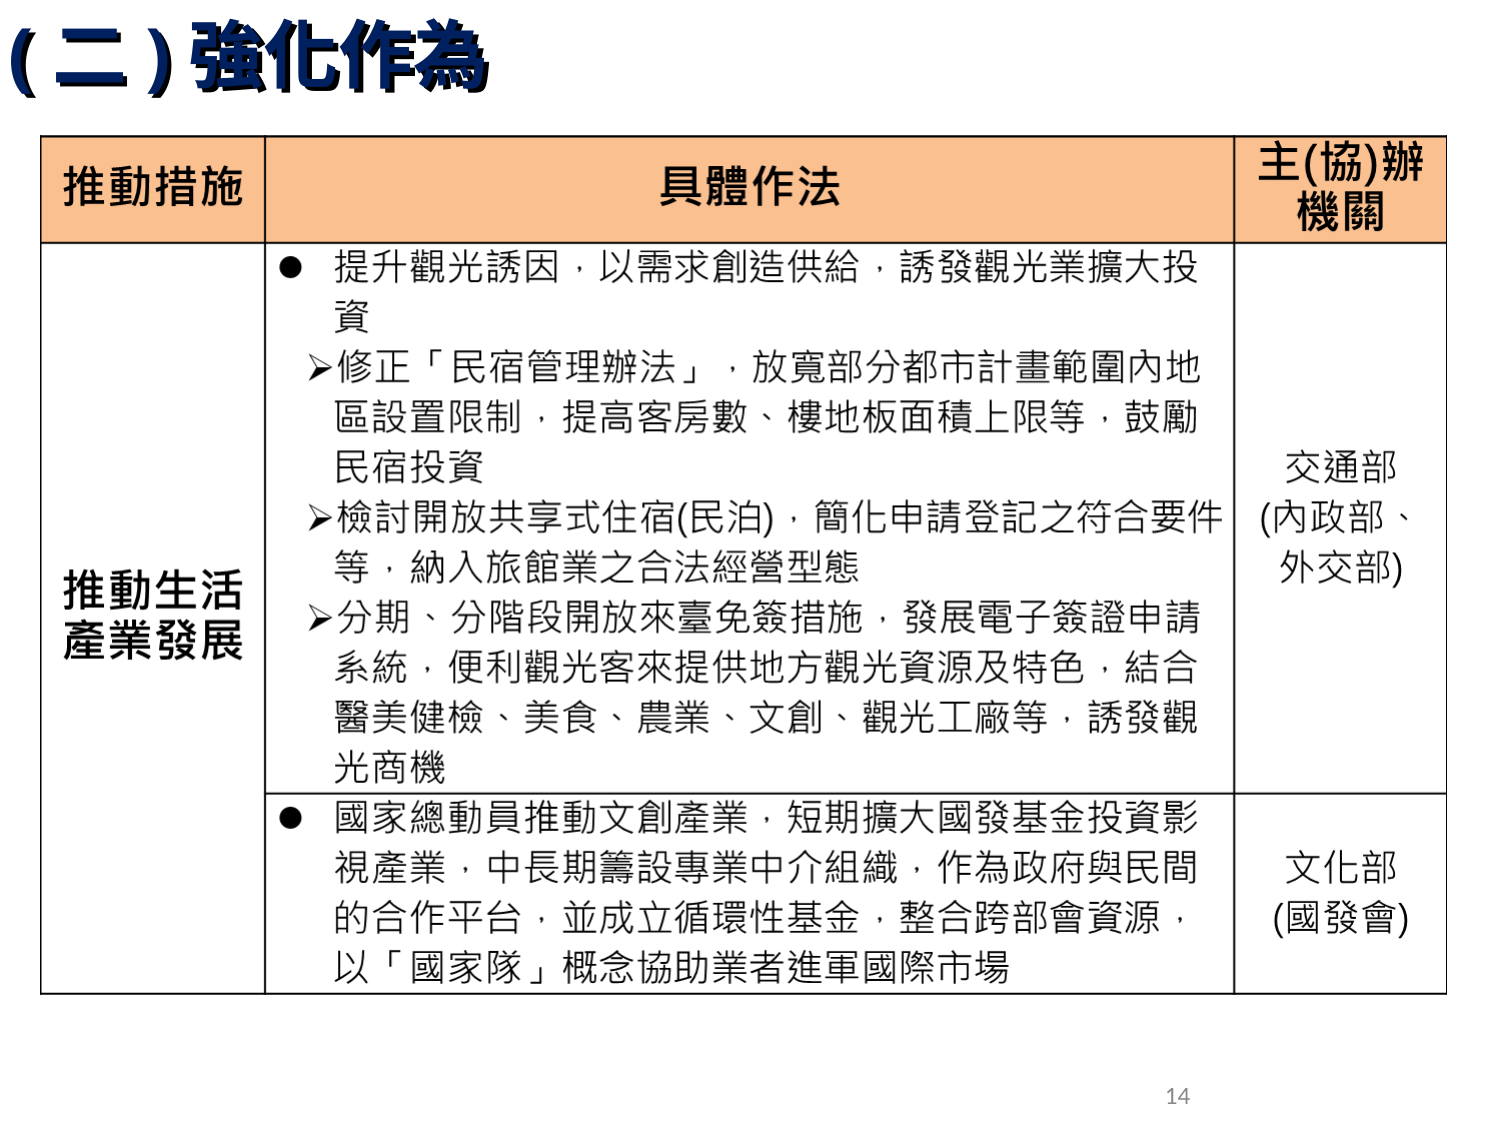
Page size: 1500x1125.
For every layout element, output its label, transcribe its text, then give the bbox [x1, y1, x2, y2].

text_box (二)強化作為 [0, 0, 1495, 106]
picture [40, 122, 1447, 1015]
text_box 14 [1149, 1065, 1500, 1125]
